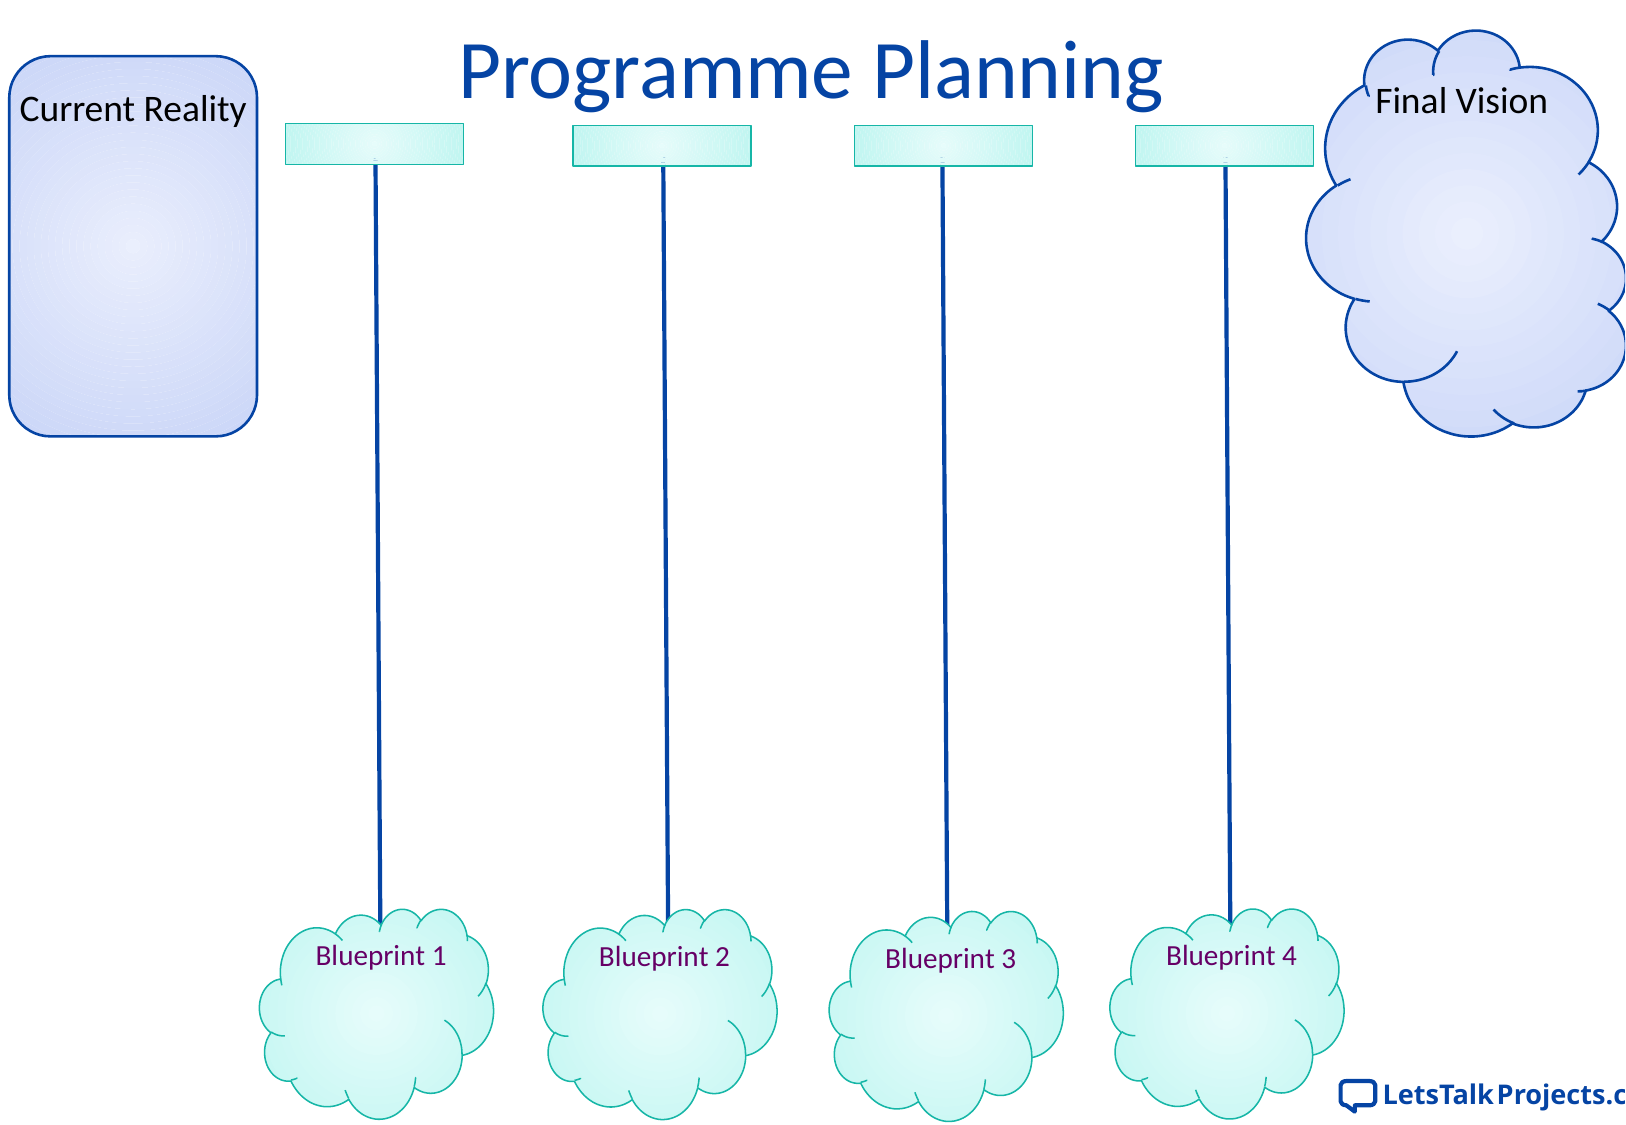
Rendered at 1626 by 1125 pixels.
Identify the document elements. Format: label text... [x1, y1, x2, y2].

text_box [855, 125, 1033, 166]
text_box Blueprint 1 [315, 934, 470, 972]
text_box [1306, 30, 1625, 437]
text_box [286, 123, 464, 164]
text_box LetsTalk Projects.co.uk [1367, 1070, 1625, 1119]
text_box [542, 909, 778, 1120]
text_box Blueprint 2 [599, 937, 753, 972]
text_box Blueprint 4 [1166, 936, 1320, 972]
text_box [1109, 909, 1345, 1119]
text_box Blueprint 3 [885, 939, 1039, 974]
title Programme Planning [120, 7, 1502, 111]
text_box Current Reality [2, 76, 264, 118]
text_box [1136, 125, 1314, 166]
text_box [15, 56, 251, 76]
text_box [829, 911, 1064, 1122]
text_box [9, 118, 258, 437]
text_box [573, 125, 751, 166]
text_box [259, 909, 494, 1120]
text_box Final Vision [1375, 75, 1608, 122]
